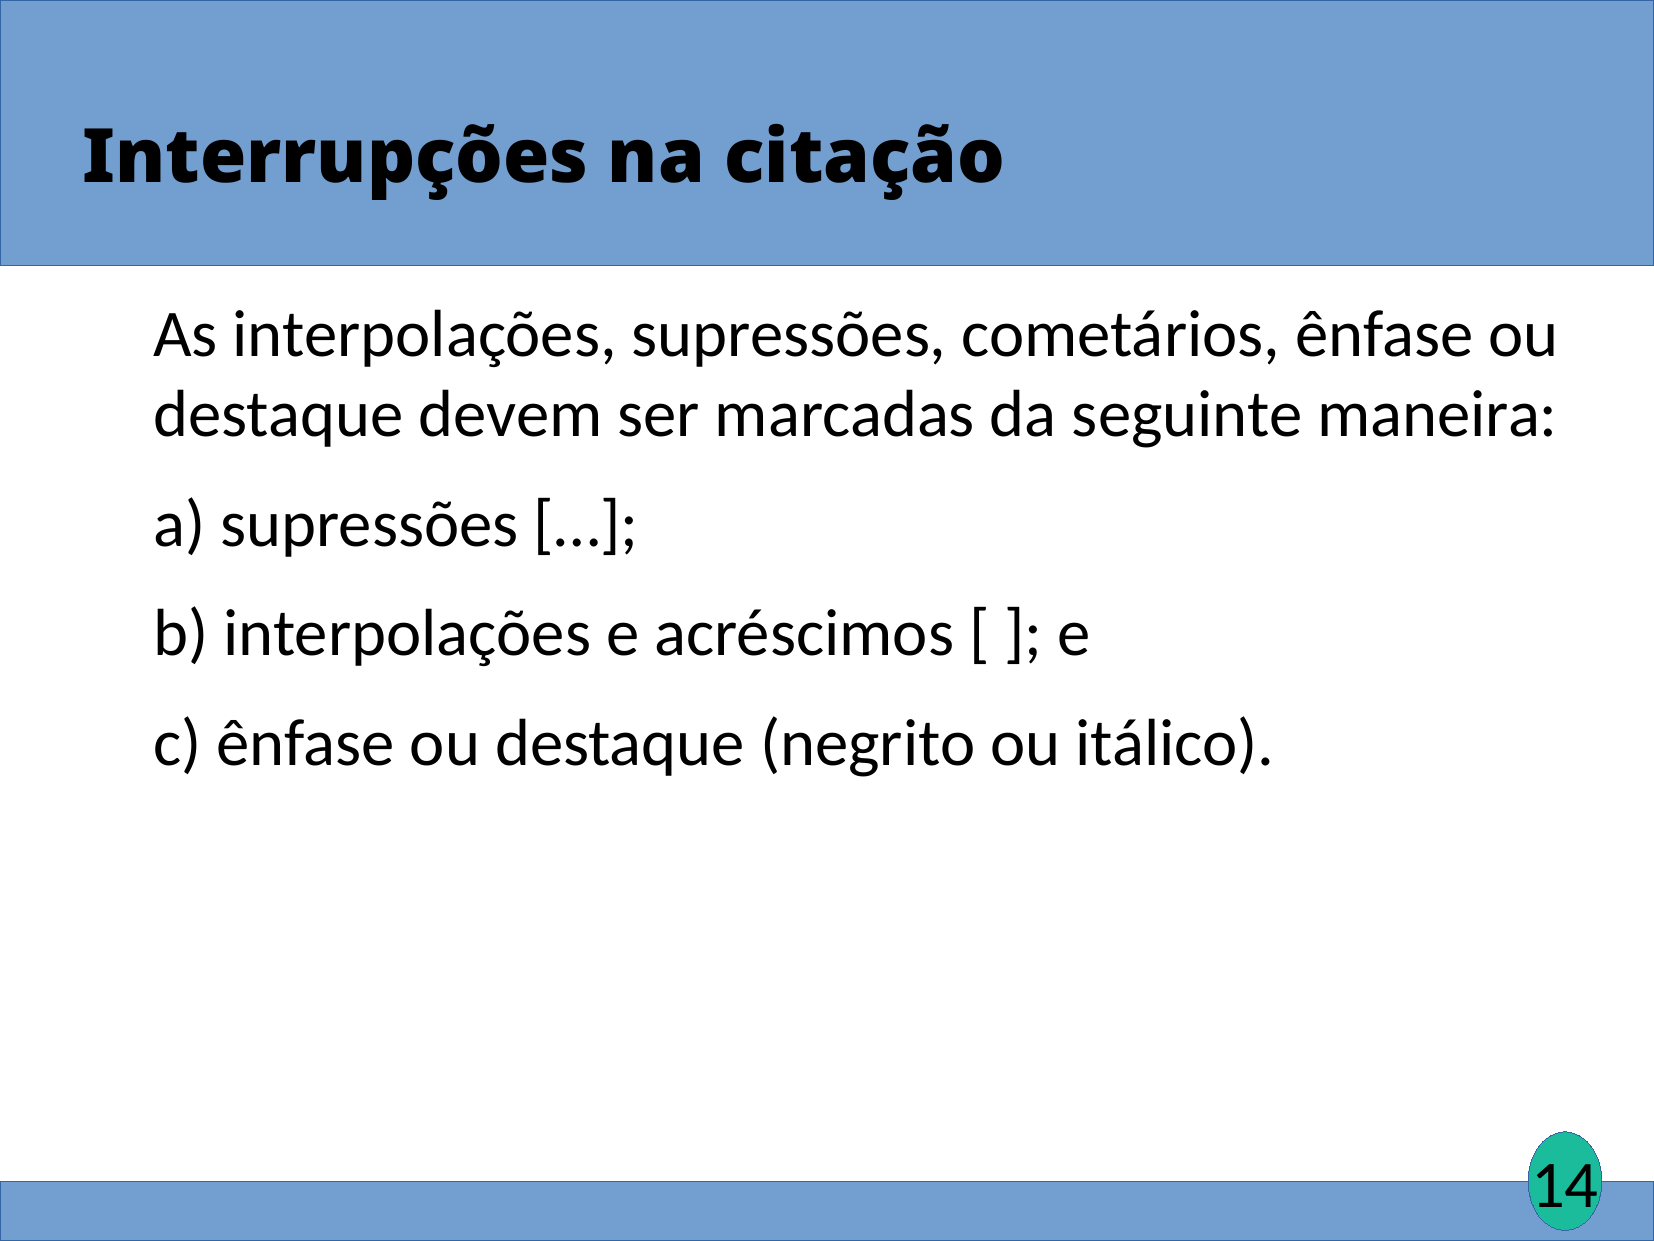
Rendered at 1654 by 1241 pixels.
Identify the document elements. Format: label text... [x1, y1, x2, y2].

list As interpolações, supressões, cometários, ênfase ou destaque devem ser marcadas da seguinte maneira: a) supressões […]; b) interpolações e acréscimos [ ]; e c) ênfase ou destaque (negrito ou itálico). [82, 290, 1571, 1010]
title Interrupções na citação [82, 49, 1571, 257]
